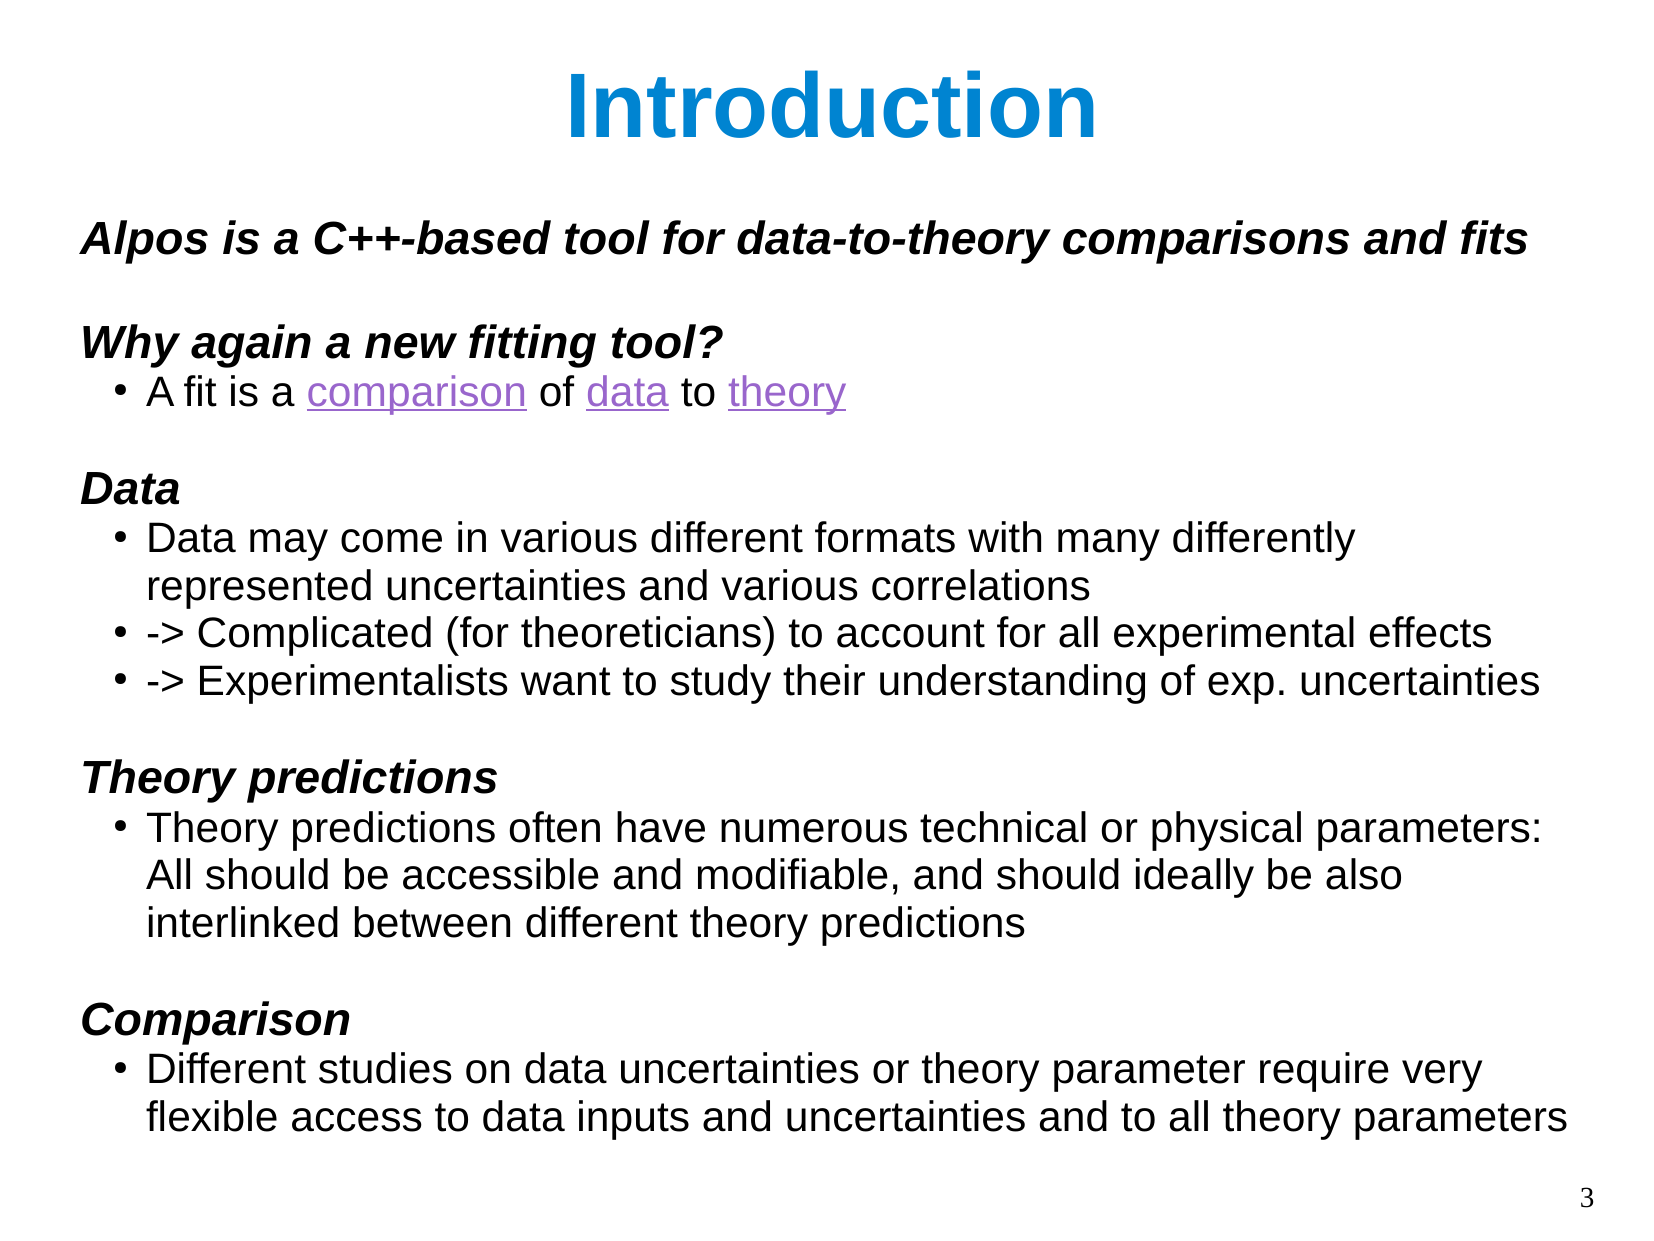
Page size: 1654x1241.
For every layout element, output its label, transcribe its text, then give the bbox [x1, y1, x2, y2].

title Introduction [70, 35, 1595, 178]
list Alpos is a C++-based tool for data-to-theory comparisons and fits Why again a new fitting tool? A fit is a comparison of data to theory Data Data may come in various different formats with many differently represented uncertainties and various correlations -> Complicated (for theoreticians) to account for all experimental effects -> Experimentalists want to study their understanding of exp. uncertainties Theory predictions Theory predictions often have numerous technical or physical parameters: All should be accessible and modifiable, and should ideally be also interlinked between different theory predictions Comparison Different studies on data uncertainties or theory parameter require very flexible access to data inputs and uncertainties and to all theory parameters [47, 212, 1595, 1158]
